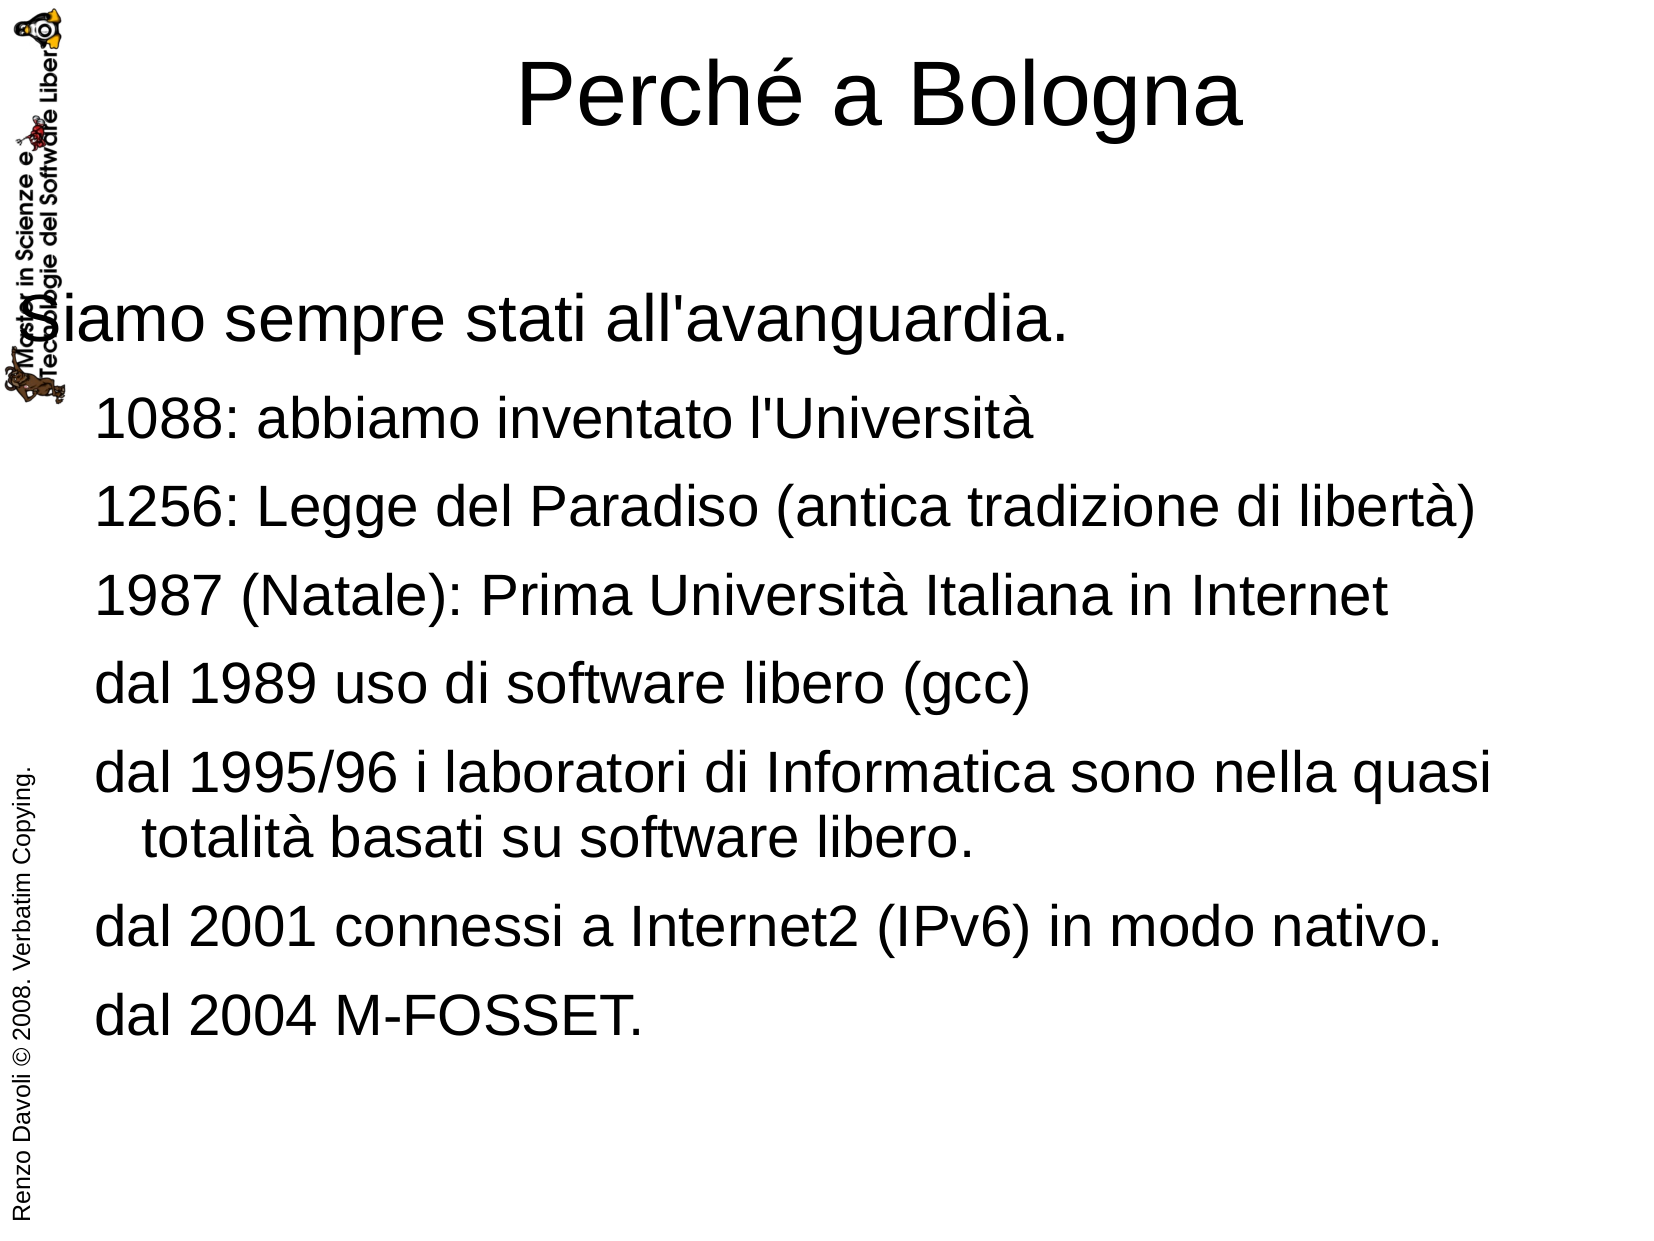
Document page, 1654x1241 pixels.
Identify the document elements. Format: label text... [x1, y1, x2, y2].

picture [1, 2, 69, 281]
title Perché a Bologna [173, 40, 1586, 147]
list Siamo sempre stati all'avanguardia. 1088: abbiamo inventato l'Università 1256: Legge del Paradiso (antica tradizione di libertà) 1987 (Natale): Prima Università Italiana in Internet dal 1989 uso di software libero (gcc) dal 1995/96 i laboratori di Informatica sono nella quasi totalità basati su software libero. dal 2001 connessi a Internet2 (IPv6) in modo nativo. dal 2004 M-FOSSET. [0, 281, 1654, 1113]
